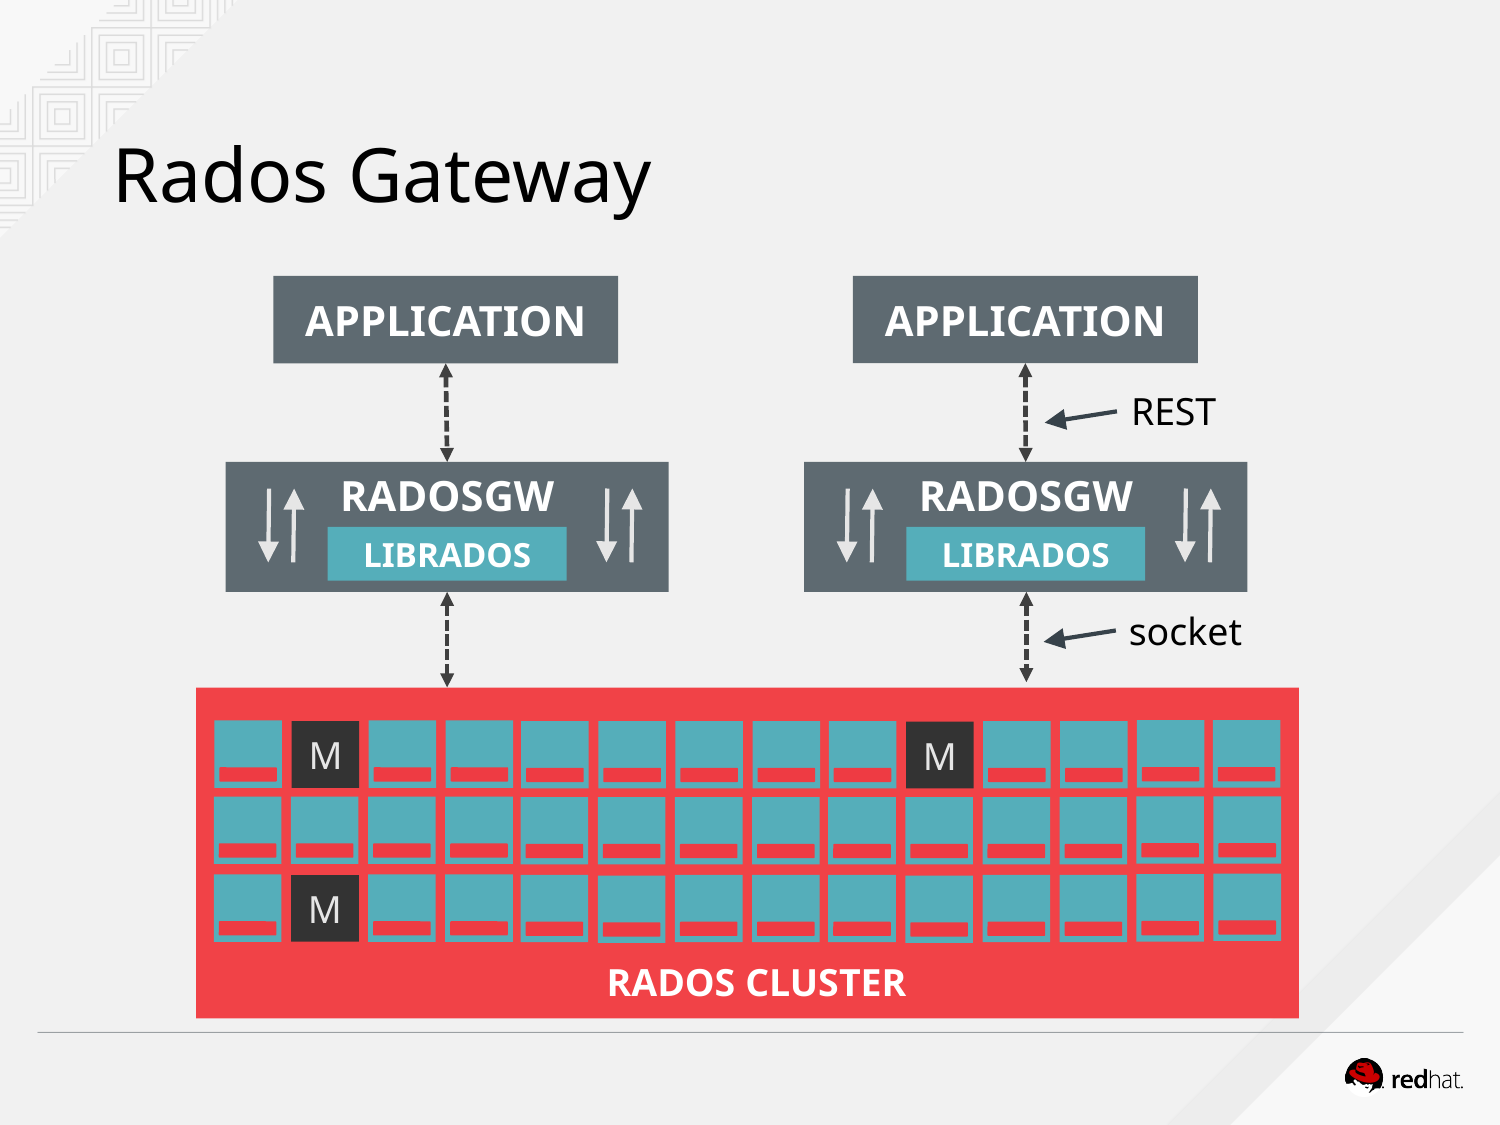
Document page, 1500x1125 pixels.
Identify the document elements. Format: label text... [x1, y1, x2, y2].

text_box M [291, 875, 359, 942]
picture [0, 0, 1500, 1125]
text_box RADOSGW [225, 461, 669, 592]
title Rados Gateway [112, 0, 1388, 225]
text_box RADOSGW [804, 461, 1248, 592]
text_box RADOS CLUSTER [591, 951, 922, 1012]
text_box LIBRADOS [327, 526, 567, 581]
text_box APPLICATION [852, 275, 1198, 364]
text_box M [906, 721, 974, 789]
text_box M [291, 721, 360, 788]
text_box socket [1114, 600, 1258, 661]
text_box REST [1116, 381, 1232, 441]
text_box APPLICATION [273, 275, 619, 364]
text_box LIBRADOS [906, 526, 1146, 581]
text_box [196, 687, 1299, 1019]
